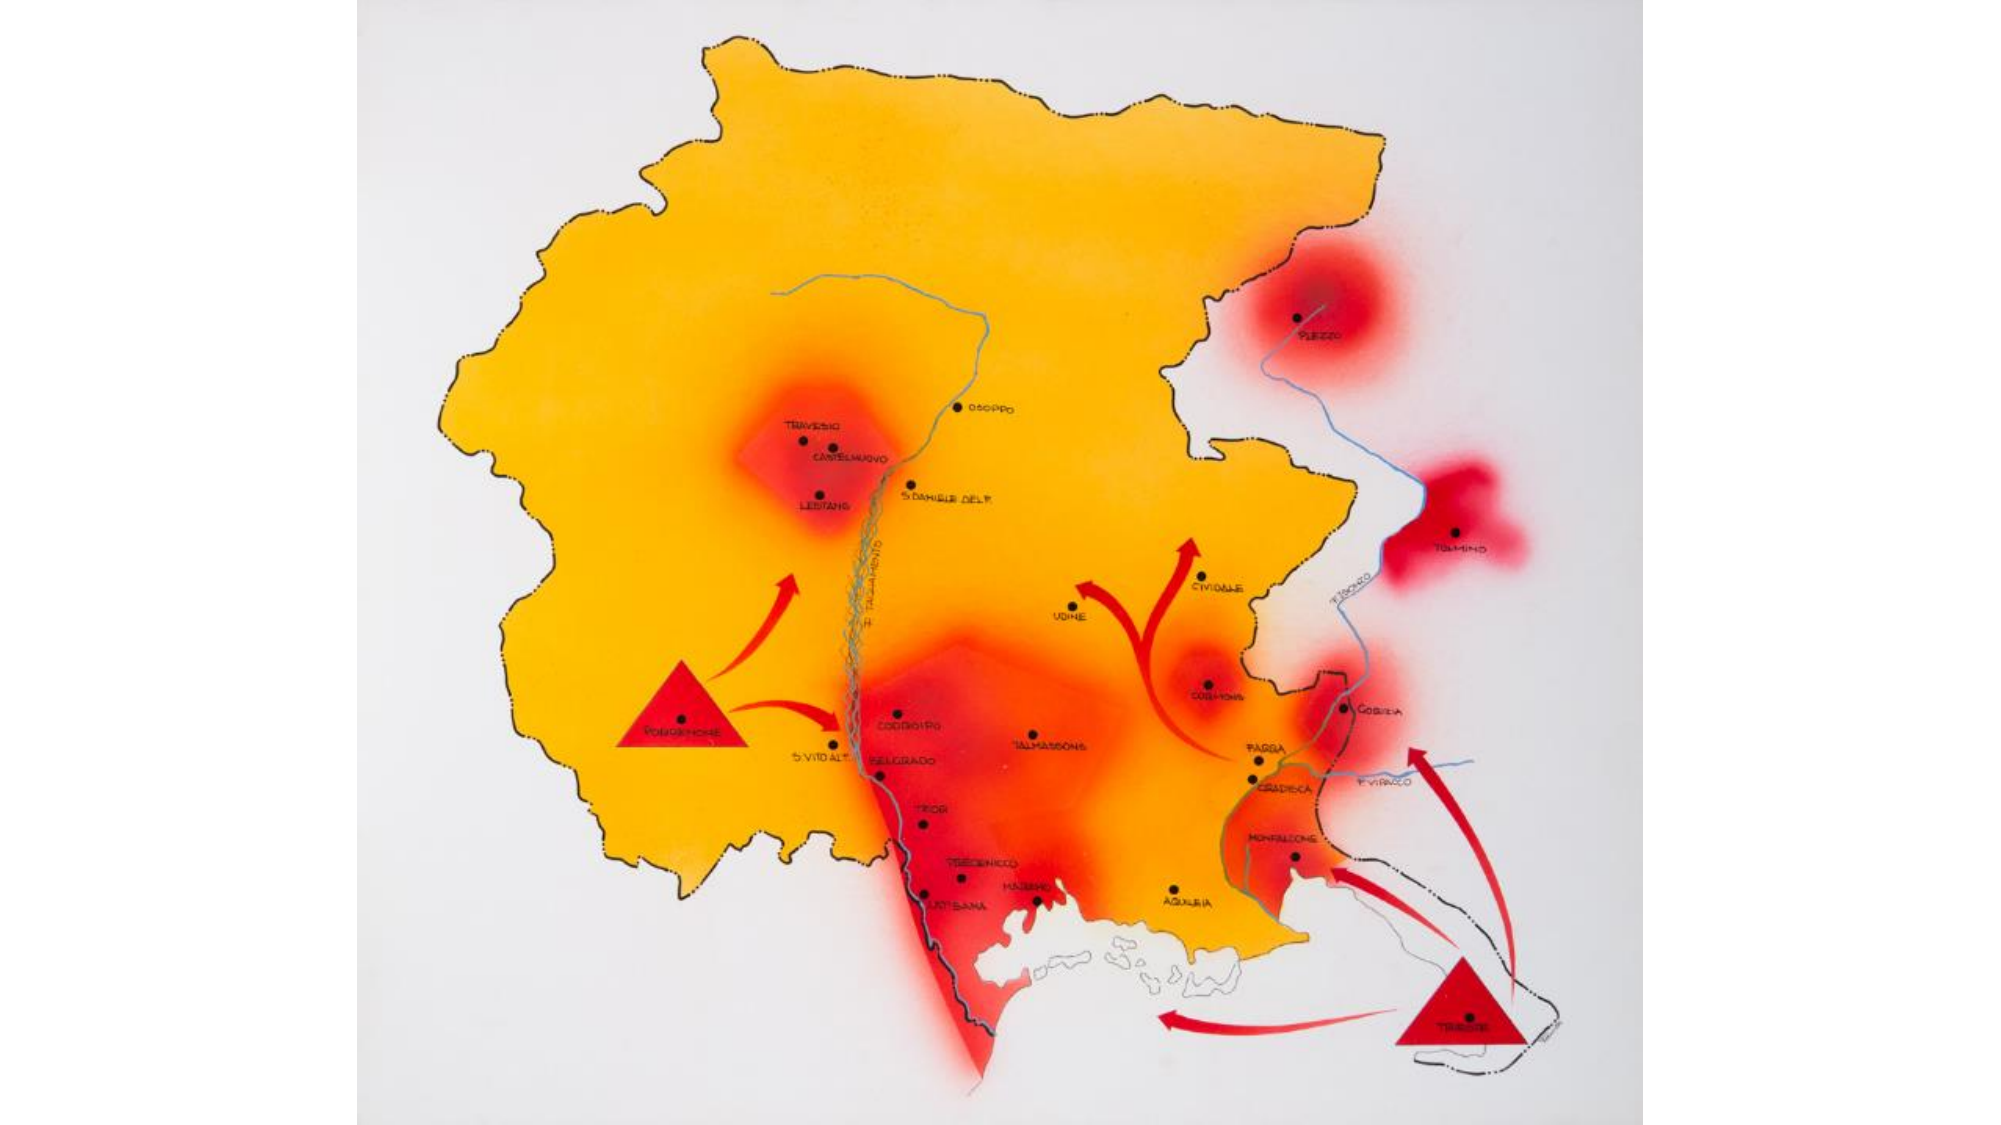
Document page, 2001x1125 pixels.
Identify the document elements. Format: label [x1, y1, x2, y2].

picture [357, 0, 1643, 1125]
